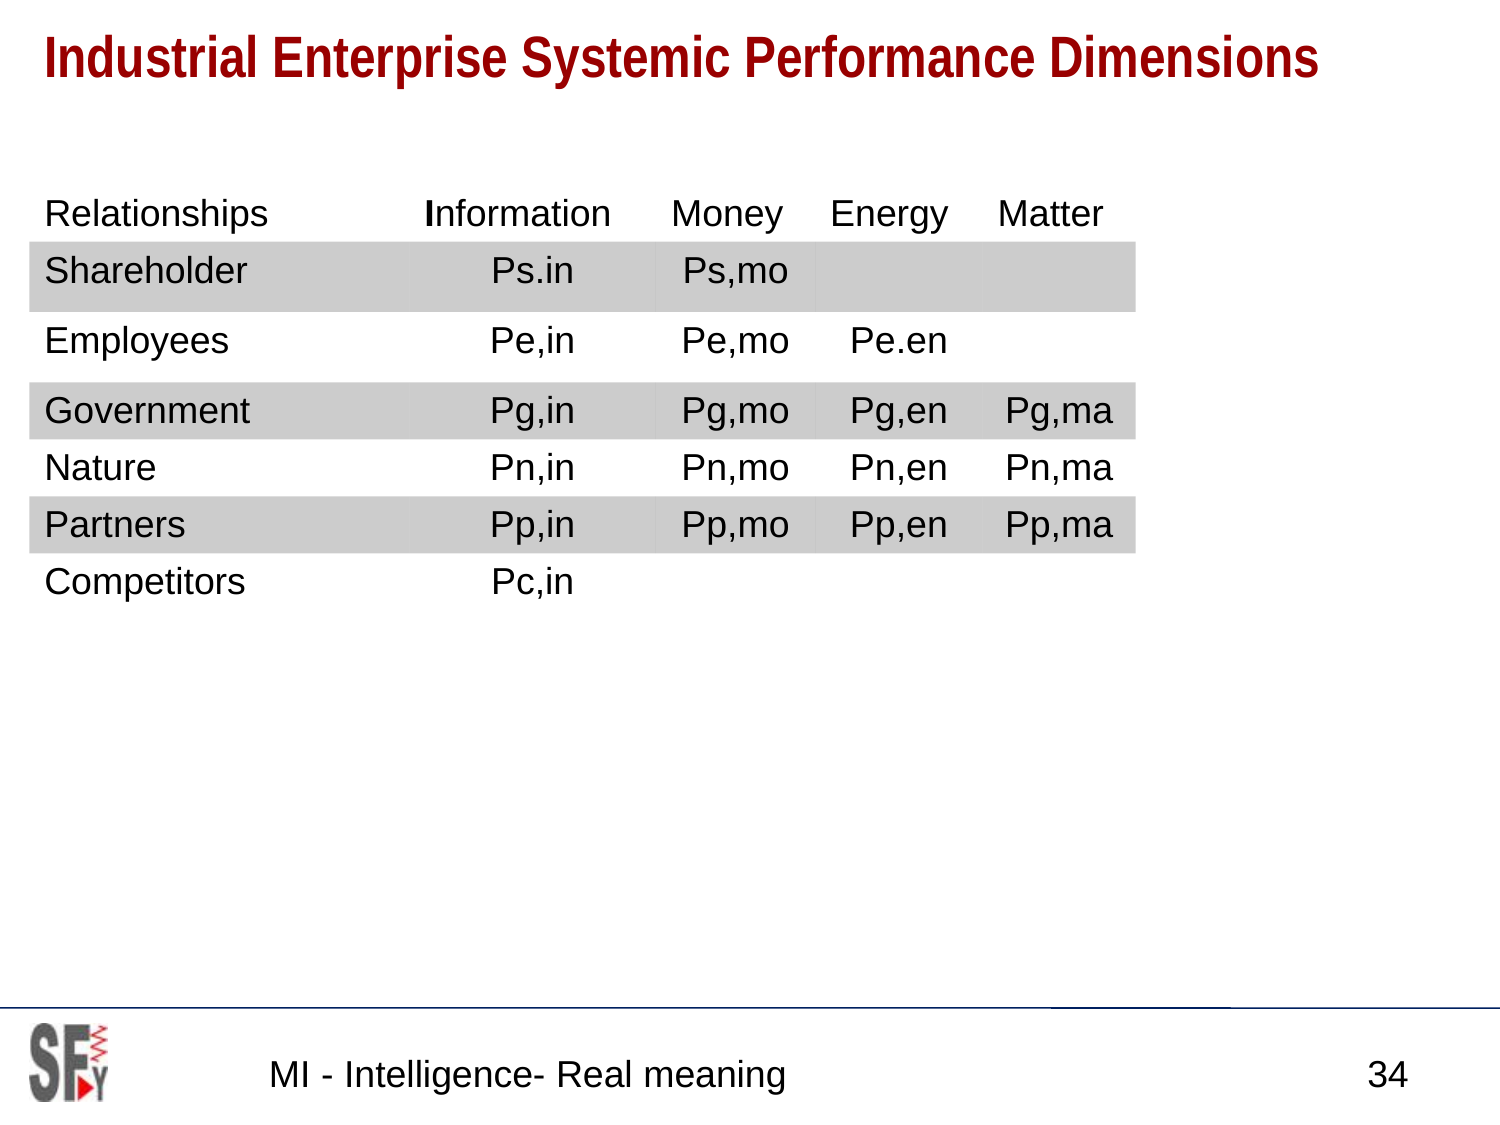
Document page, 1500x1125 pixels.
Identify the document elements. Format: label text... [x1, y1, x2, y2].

table_cell Shareholder [29, 242, 409, 312]
table_cell Pp,mo [656, 496, 815, 553]
table_cell Government [29, 382, 409, 439]
table_header Money [656, 185, 815, 242]
table_cell Pg,mo [656, 382, 815, 439]
table_cell Pn,ma [983, 439, 1136, 496]
table_cell [983, 553, 1136, 624]
slide_number <numéro> [1352, 1034, 1490, 1103]
table_cell Pe,in [409, 312, 656, 382]
table_cell Pe.en [815, 312, 983, 382]
table_cell Pg,in [409, 382, 656, 439]
table_cell Pc,in [409, 553, 656, 624]
table_cell Pg,en [815, 382, 983, 439]
title Industrial Enterprise Systemic Performance Dimensions [29, 12, 1471, 138]
table_cell Ps,mo [656, 242, 815, 312]
table_cell Pn,in [409, 439, 656, 496]
table_header Information [409, 185, 656, 242]
table_cell Pp,in [409, 496, 656, 553]
table_cell Pp,en [815, 496, 983, 553]
footer MI - Intelligence- Real meaning [253, 1034, 1336, 1103]
table_header Energy [815, 185, 983, 242]
table_cell Ps.in [409, 242, 656, 312]
table_cell Nature [29, 439, 409, 496]
table_cell Competitors [29, 553, 409, 624]
table_cell Pe,mo [656, 312, 815, 382]
table_cell [815, 553, 983, 624]
table_cell Pp,ma [983, 496, 1136, 553]
picture [29, 1023, 108, 1102]
table_cell Pn,mo [656, 439, 815, 496]
table_header Matter [983, 185, 1136, 242]
table_cell [983, 312, 1136, 382]
table_cell [983, 242, 1136, 312]
table_header Relationships [29, 185, 409, 242]
table_cell Pn,en [815, 439, 983, 496]
table_cell Employees [29, 312, 409, 382]
table_cell Pg,ma [983, 382, 1136, 439]
table_cell [815, 242, 983, 312]
table_cell Partners [29, 496, 409, 553]
table_cell [656, 553, 815, 624]
